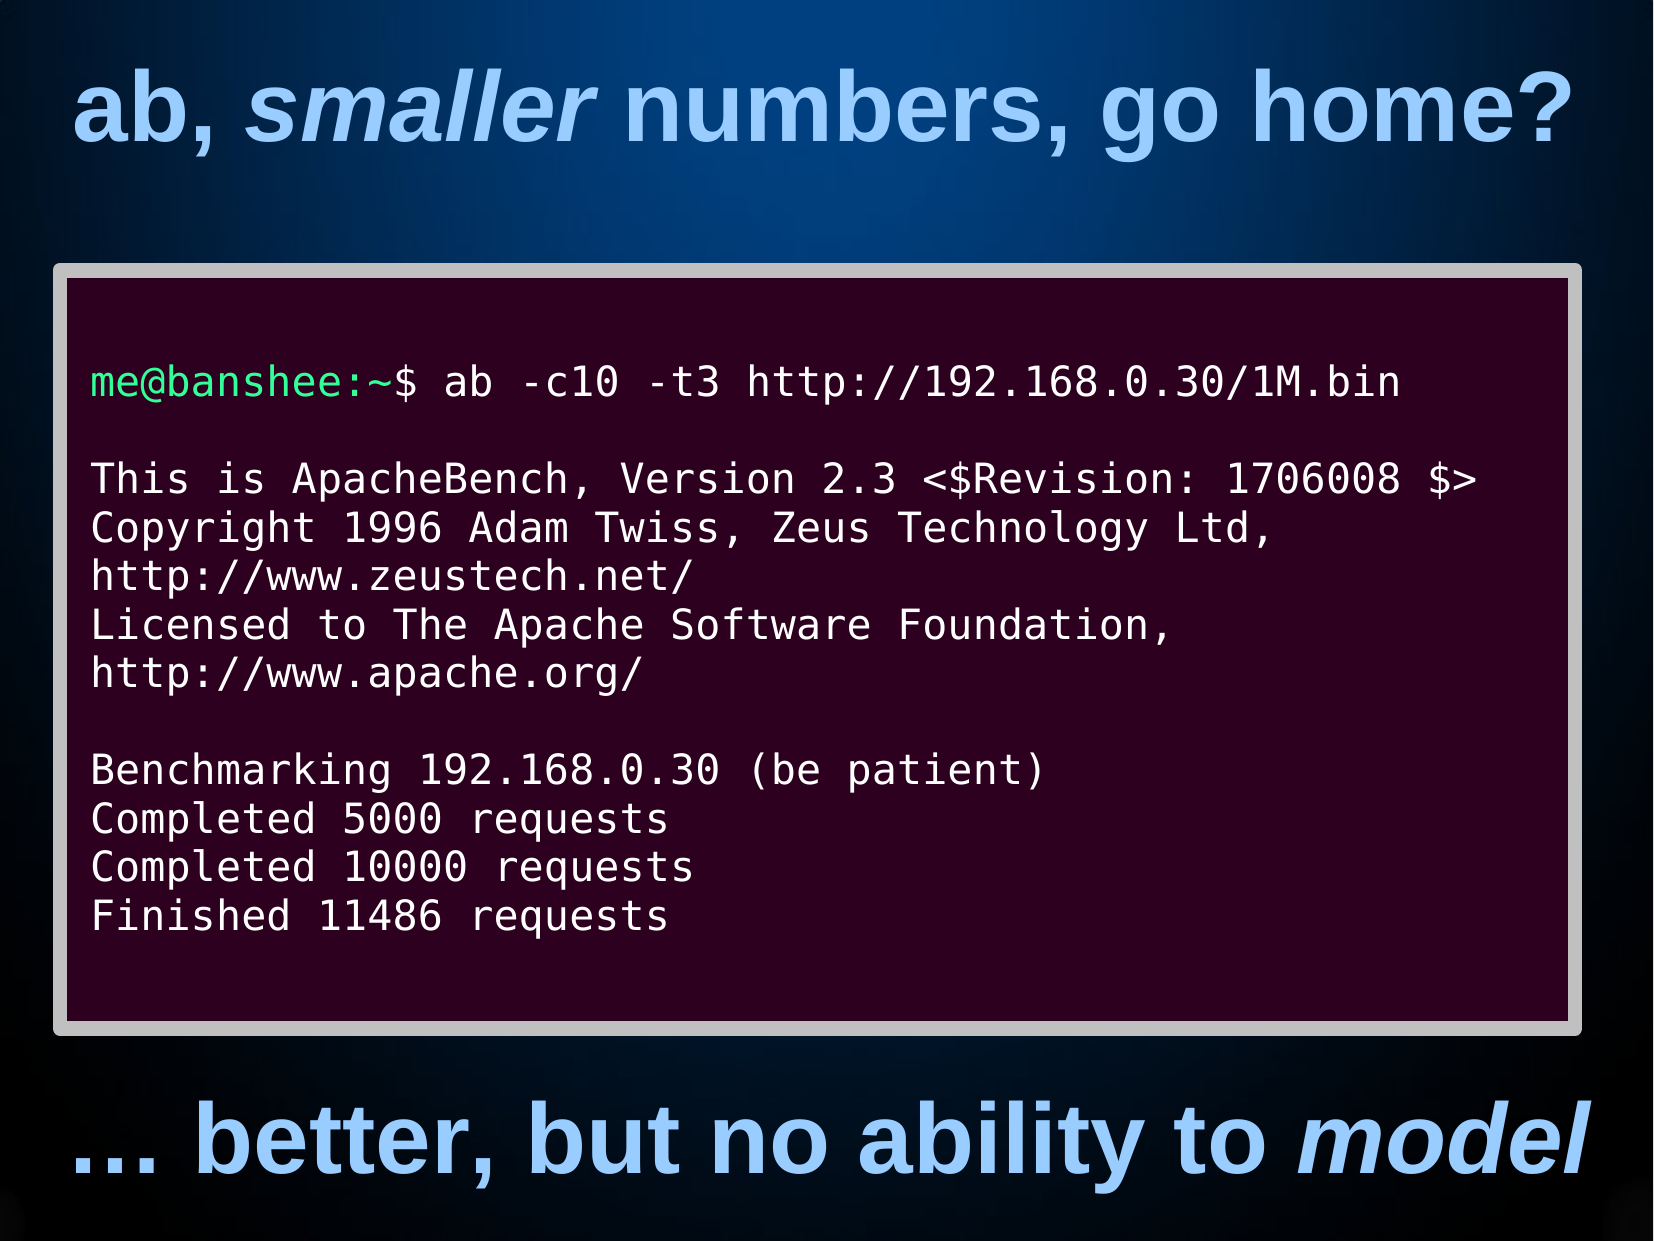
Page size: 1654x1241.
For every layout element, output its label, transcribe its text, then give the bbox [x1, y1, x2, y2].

list me@banshee:~$ ab -c10 -t3 http://192.168.0.30/1M.bin This is ApacheBench, Version 2.3 <$Revision: 1706008 $> Copyright 1996 Adam Twiss, Zeus Technology Ltd, http://www.zeustech.net/ Licensed to The Apache Software Foundation, http://www.apache.org/ Benchmarking 192.168.0.30 (be patient) Completed 5000 requests Completed 10000 requests Finished 11486 requests [60, 270, 1576, 1029]
title … better, but no ability to model [3, 1035, 1653, 1241]
picture [0, 0, 1654, 1241]
title ab, smaller numbers, go home? [0, 2, 1651, 211]
